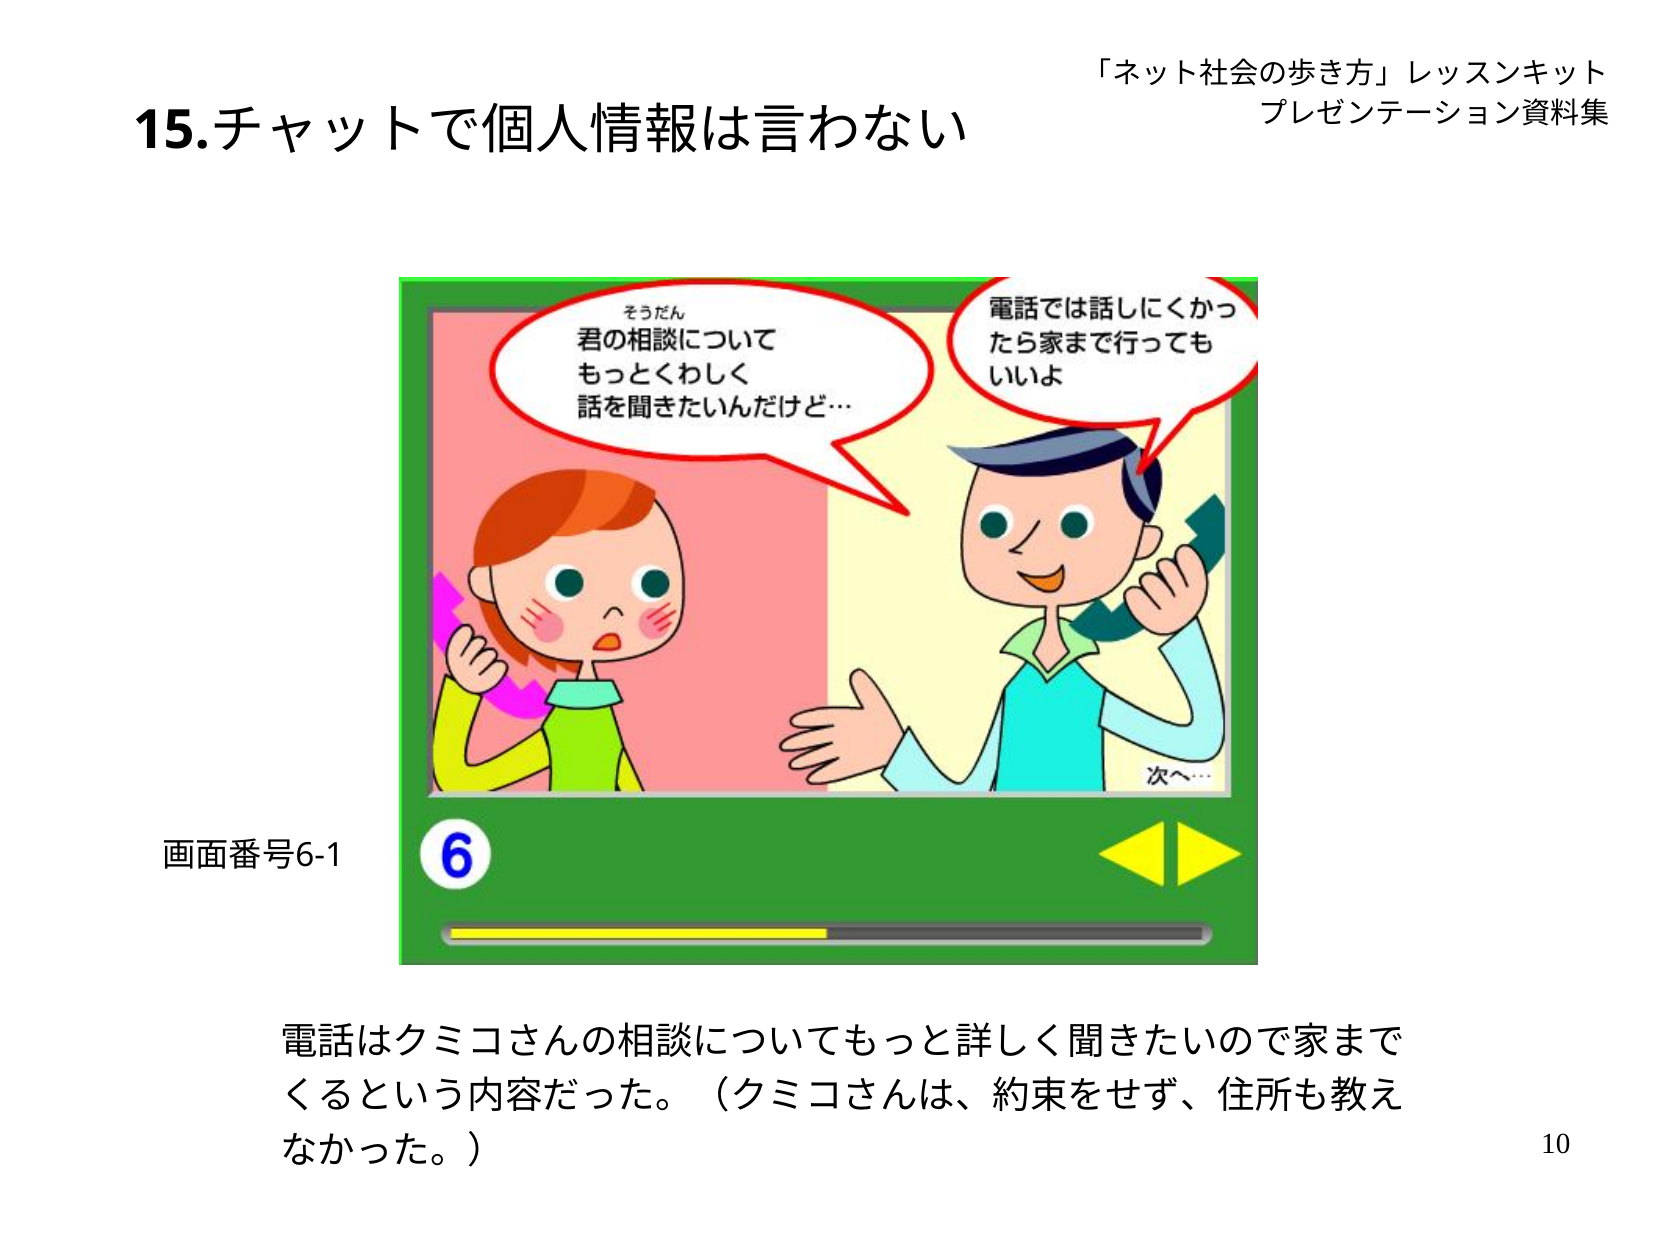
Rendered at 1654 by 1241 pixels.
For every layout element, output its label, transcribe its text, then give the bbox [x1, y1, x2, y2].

text_box 画面番号6-1 [147, 826, 384, 882]
text_box 「ネット社会の歩き方」レッスンキット プレゼンテーション資料集 [1062, 44, 1625, 139]
picture [399, 277, 1258, 965]
text_box 15.チャットで個人情報は言わない [118, 88, 1241, 169]
text_box 電話はクミコさんの相談についてもっと詳しく聞きたいので家までくるという内容だった。（クミコさんは、約束をせず、住所も教えなかった。） [265, 1003, 1447, 1182]
